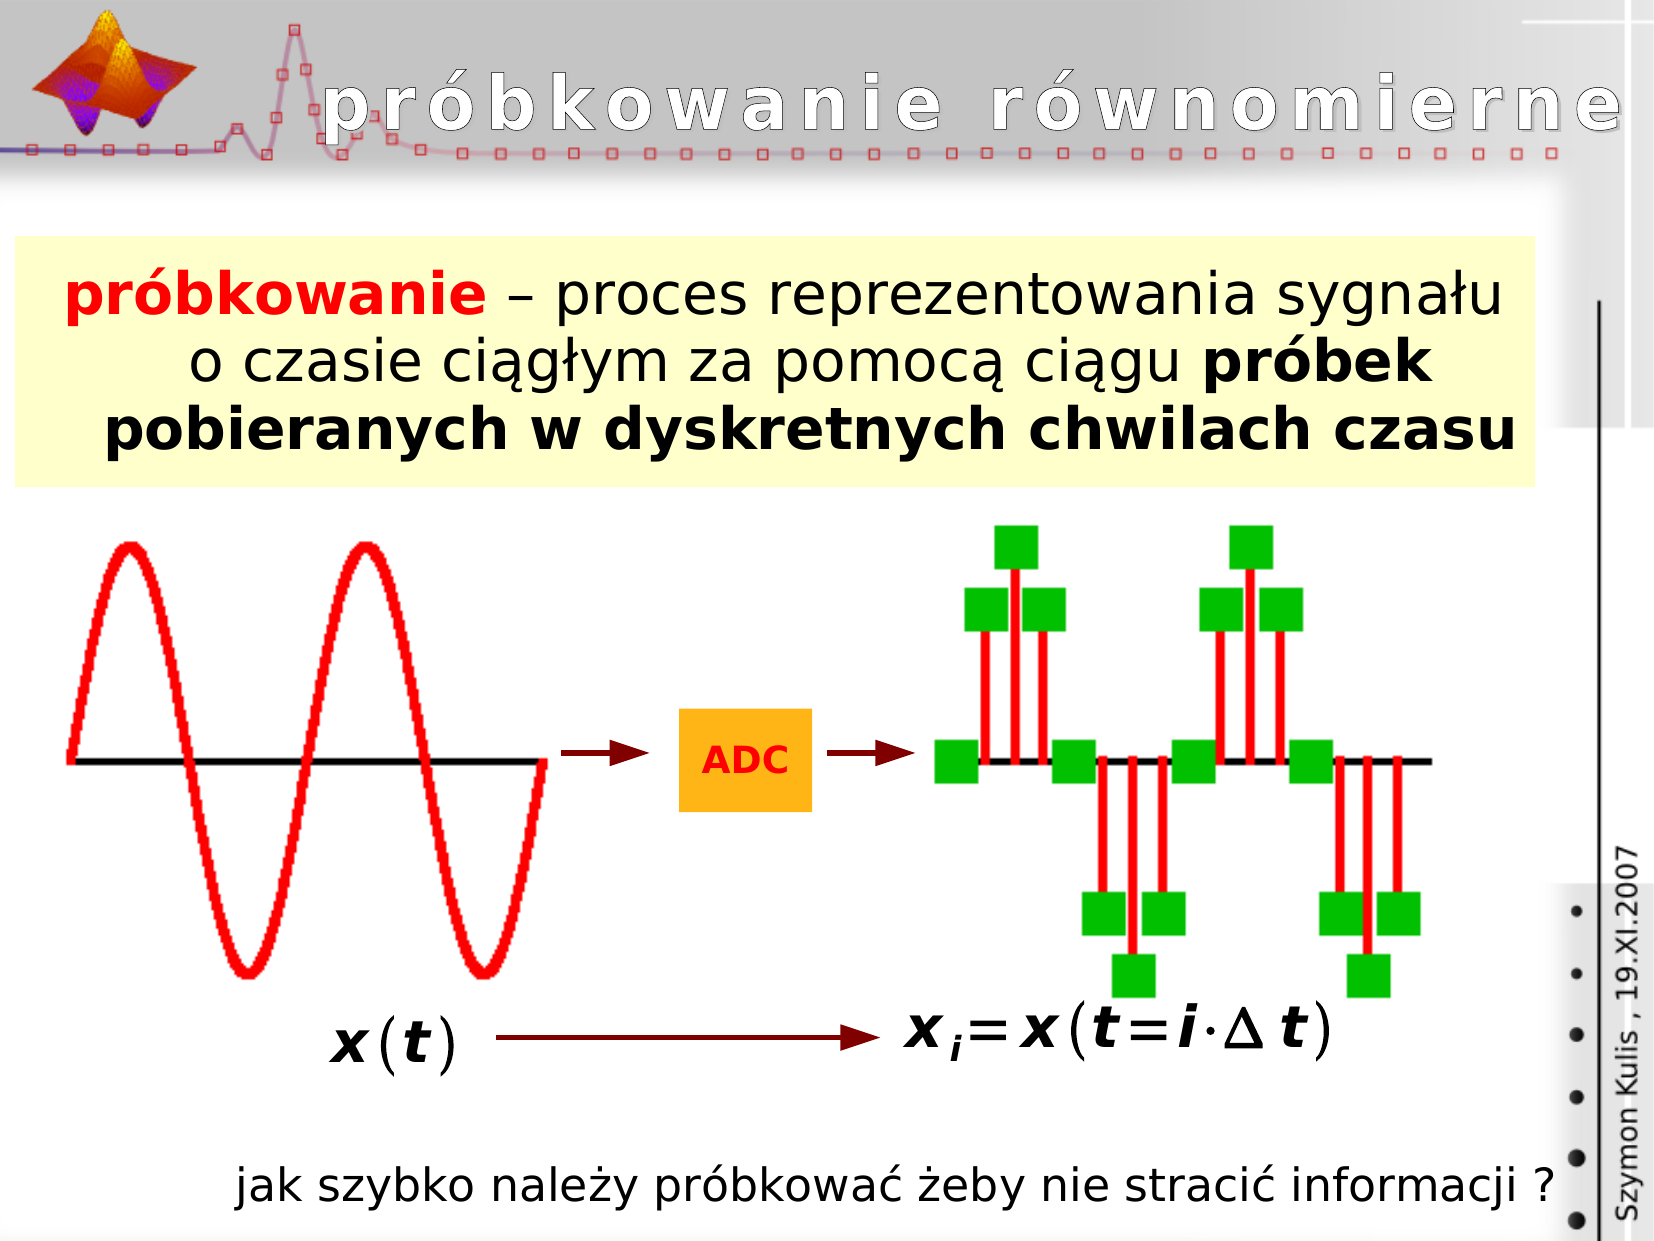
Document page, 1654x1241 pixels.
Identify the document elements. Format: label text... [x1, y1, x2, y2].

chart [320, 1008, 467, 1078]
title próbkowanie równomierne [59, 36, 1625, 171]
text_box próbkowanie – proces reprezentowania sygnału o czasie ciągłym za pomocą ciągu próbek pobieranych w dyskretnych chwilach czasu [14, 236, 1536, 488]
chart [894, 993, 1344, 1070]
text_box ADC [679, 708, 813, 813]
picture [0, 0, 1654, 1241]
text_box jak szybko należy próbkować żeby nie stracić informacji ? [221, 1151, 1551, 1220]
